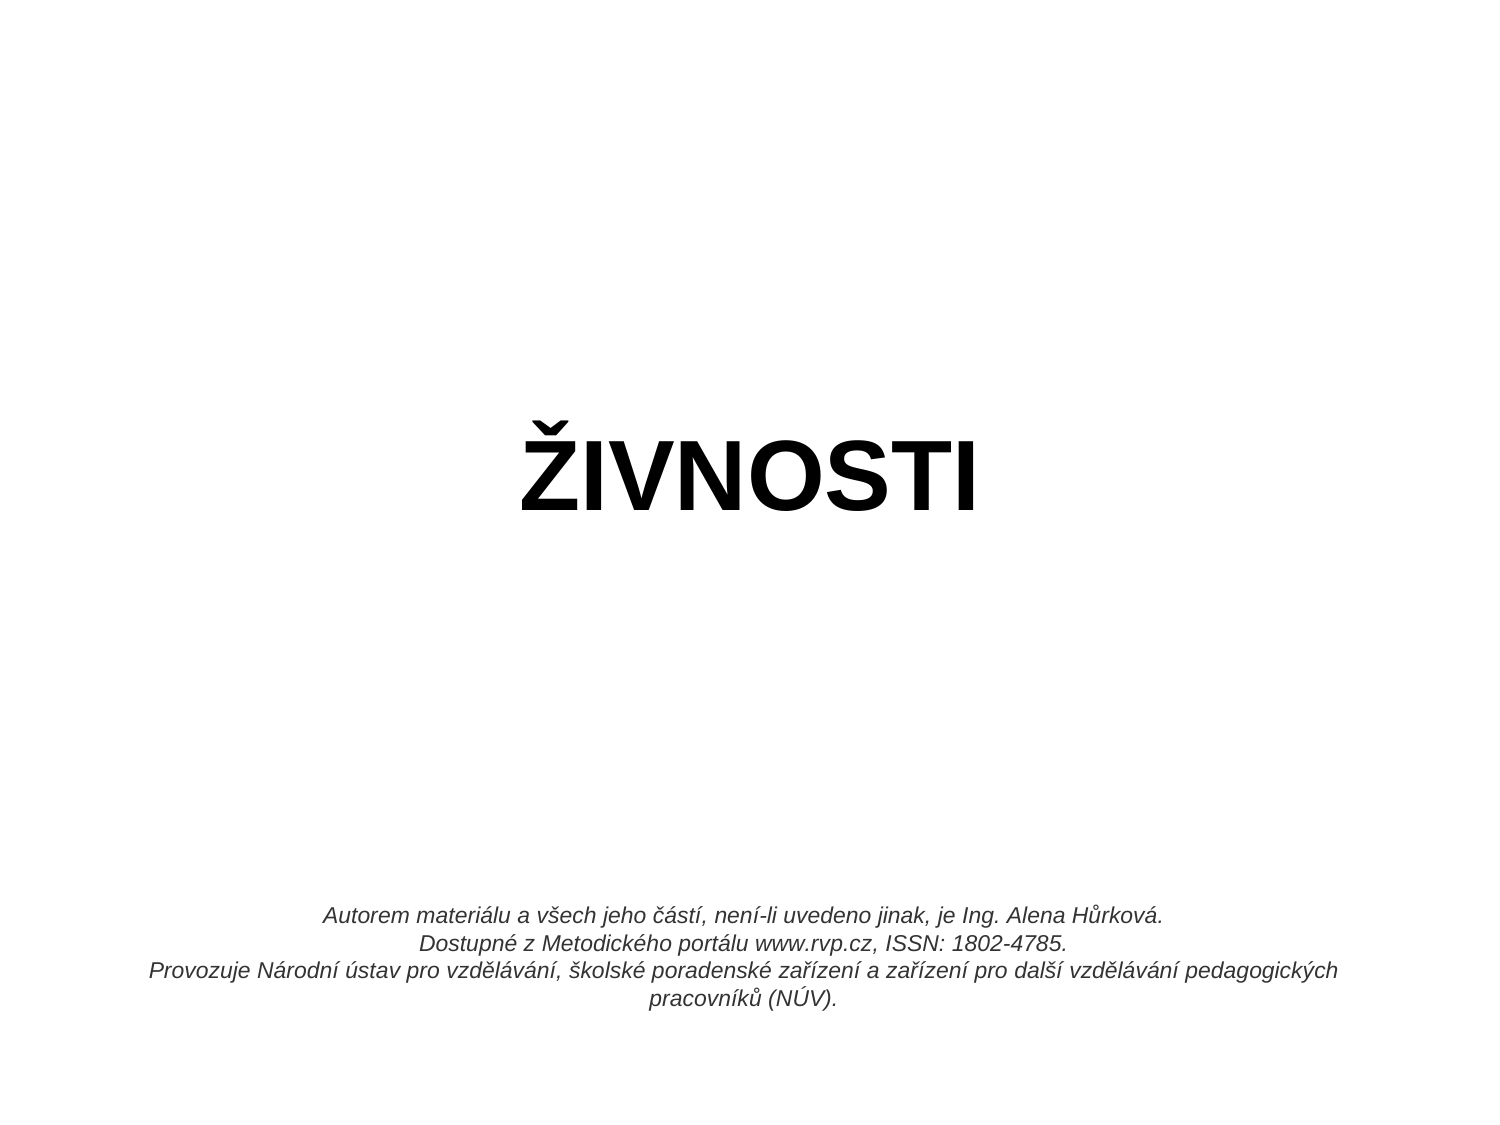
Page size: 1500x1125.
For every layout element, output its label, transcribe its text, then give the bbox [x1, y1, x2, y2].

text_box Autorem materiálu a všech jeho částí, není-li uvedeno jinak, je Ing. Alena Hůrková. Dostupné z Metodického portálu www.rvp.cz, ISSN: 1802-4785. Provozuje Národní ústav pro vzdělávání, školské poradenské zařízení a zařízení pro další vzdělávání pedagogických pracovníků (NÚV). [100, 893, 1388, 1046]
title ŽIVNOSTI [112, 349, 1388, 591]
